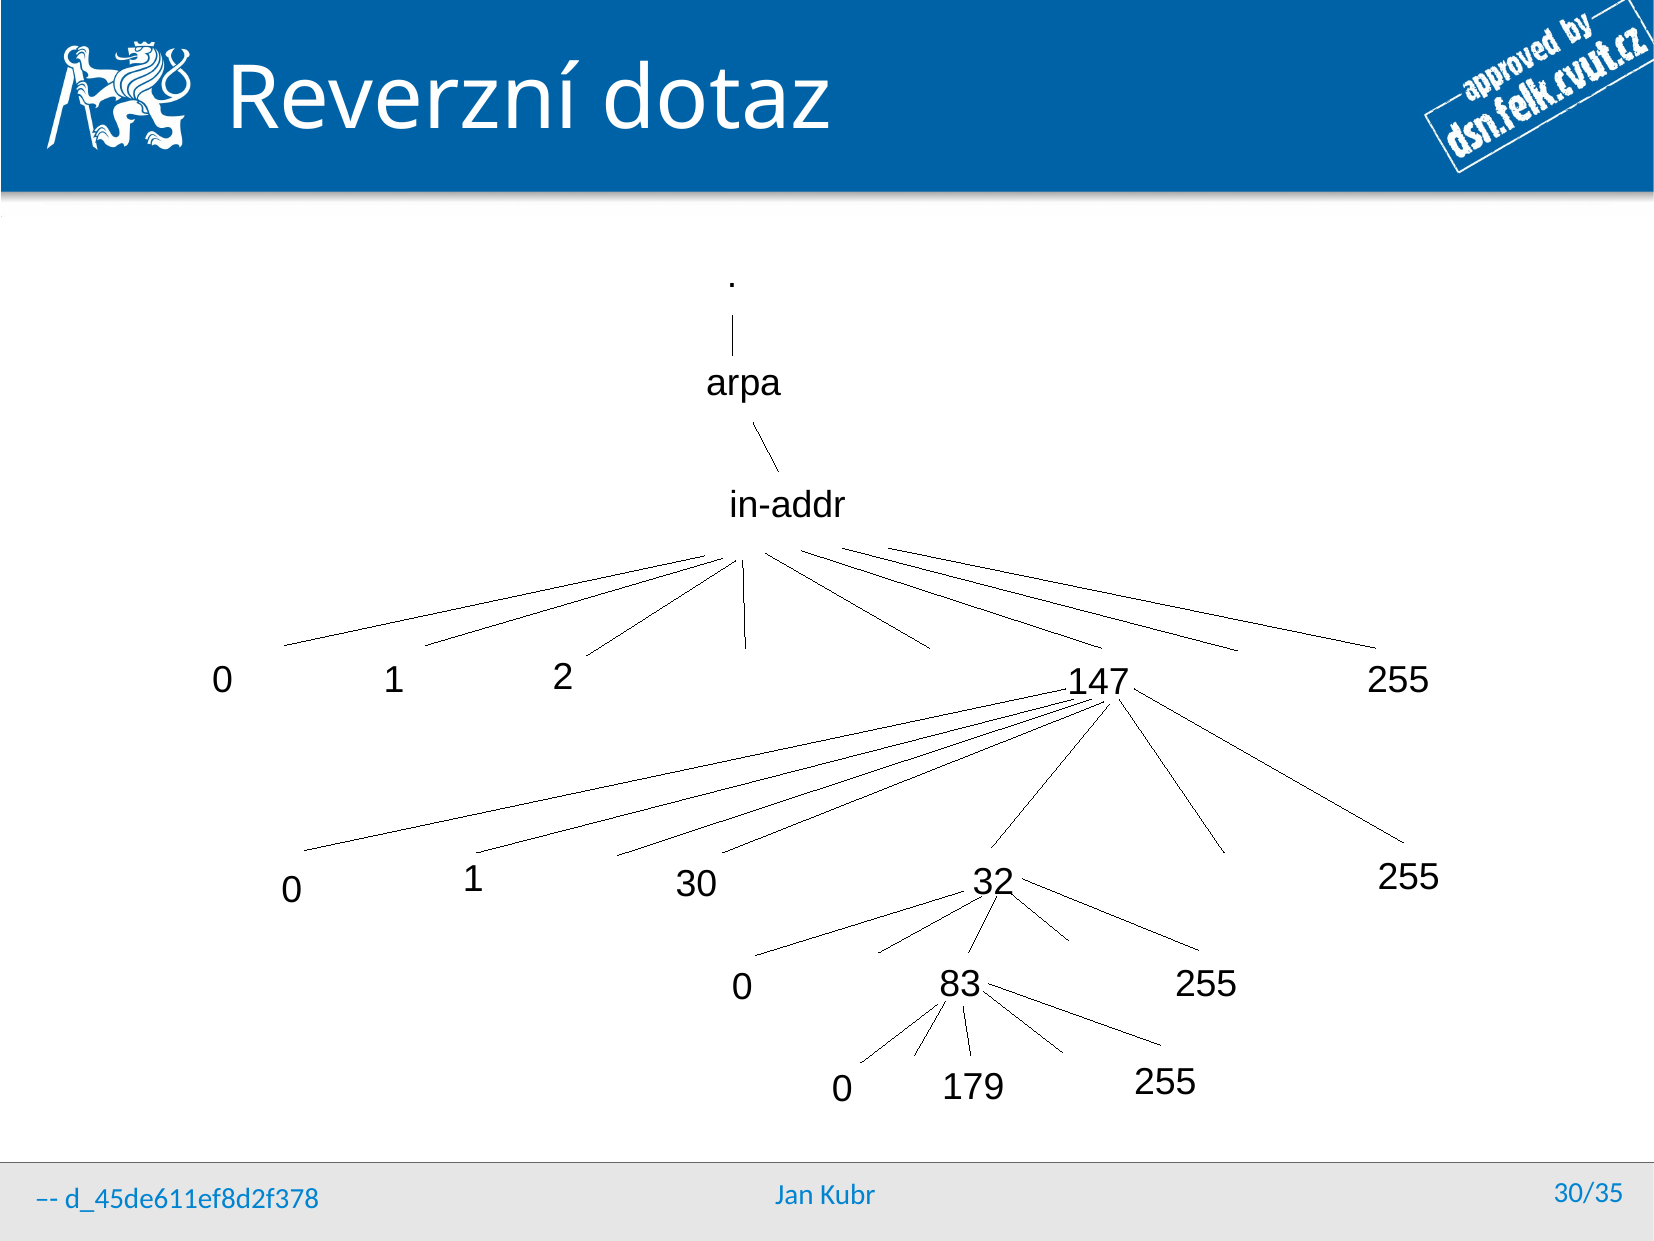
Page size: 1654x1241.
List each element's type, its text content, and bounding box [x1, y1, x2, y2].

text_box 255 [1352, 650, 1445, 708]
text_box 0 [817, 1060, 868, 1118]
picture [1, 0, 1654, 217]
text_box . [712, 245, 753, 303]
text_box arpa [691, 353, 796, 411]
text_box 255 [1119, 1052, 1212, 1110]
text_box 1 [448, 850, 499, 908]
text_box 1 [368, 650, 420, 708]
title Reverzní dotaz [225, 0, 1426, 188]
text_box 83 [924, 955, 996, 1013]
text_box 32 [957, 852, 1030, 910]
text_box 0 [197, 650, 248, 708]
text_box 255 [1160, 955, 1253, 1013]
text_box 0 [717, 957, 768, 1015]
text_box 2 [537, 648, 589, 705]
text_box 179 [927, 1057, 1020, 1115]
text_box 147 [1052, 653, 1145, 711]
text_box in-addr [714, 476, 861, 534]
text_box 0 [266, 860, 317, 918]
text_box 255 [1362, 847, 1455, 905]
text_box 30 [660, 855, 732, 913]
